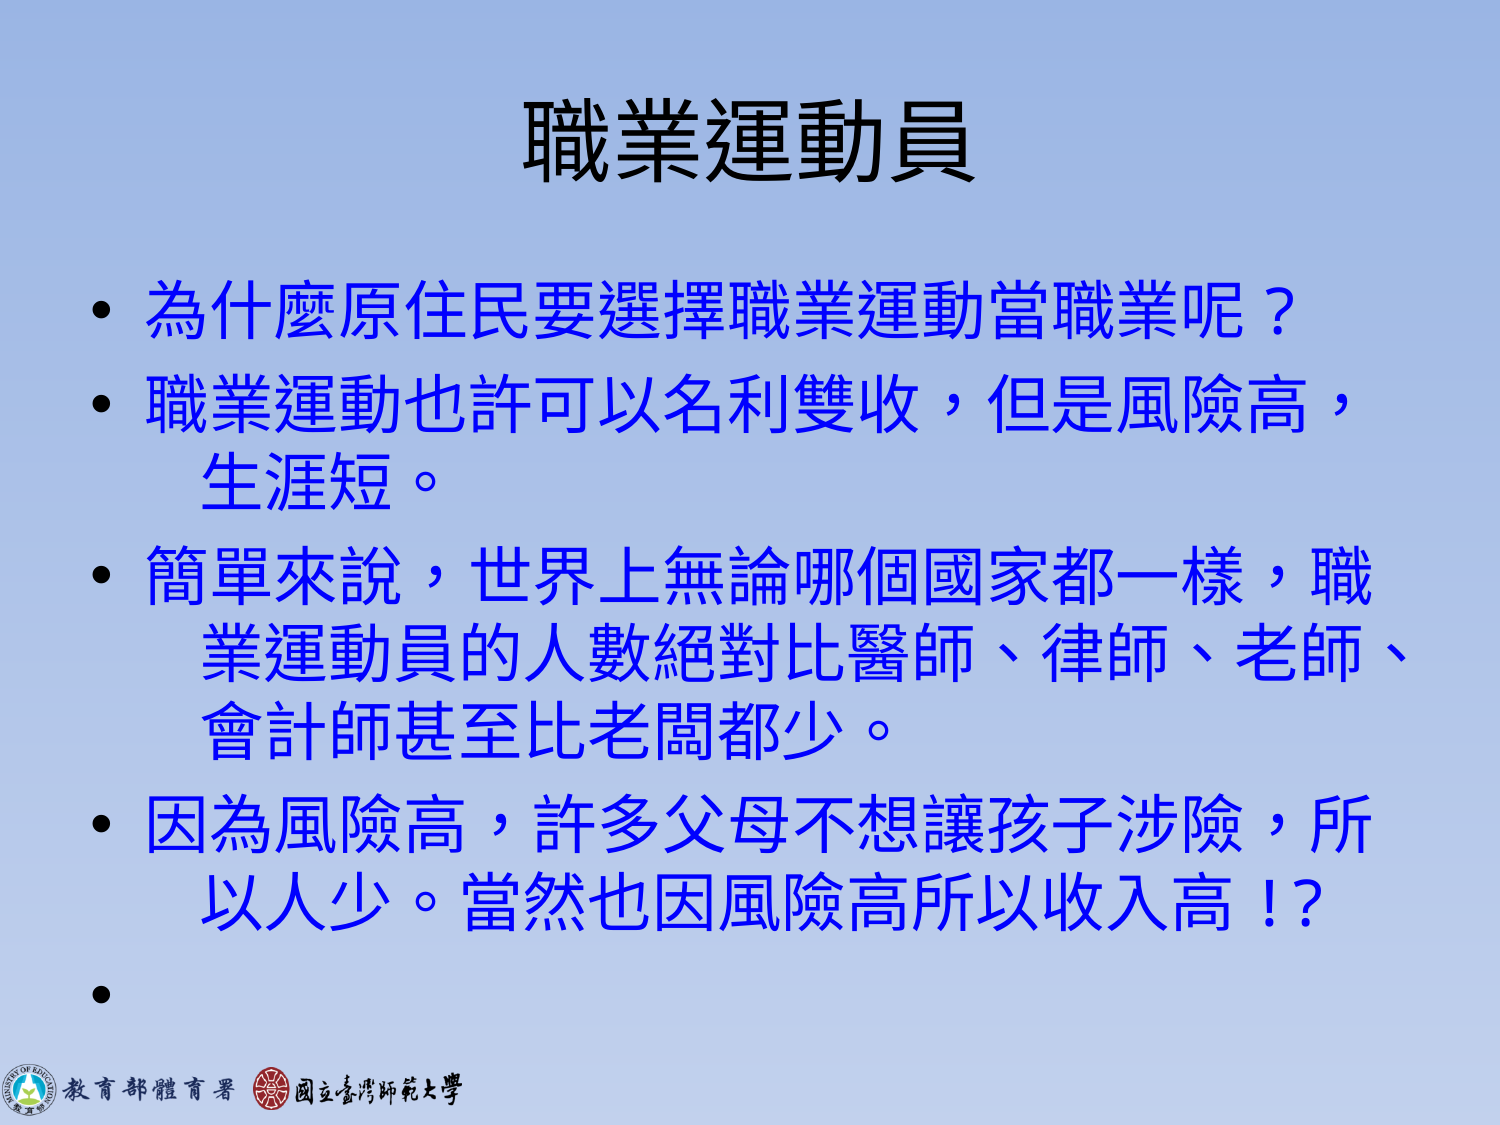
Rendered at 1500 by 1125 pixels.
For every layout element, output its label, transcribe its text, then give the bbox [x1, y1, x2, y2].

title 職業運動員 [75, 45, 1426, 233]
list 為什麼原住民要選擇職業運動當職業呢? 職業運動也許可以名利雙收，但是風險高，生涯短。 簡單來說，世界上無論哪個國家都一樣，職業運動員的人數絕對比醫師、律師、老師、會計師甚至比老闆都少。 因為風險高，許多父母不想讓孩子涉險，所以人少。當然也因風險高所以收入高!? [75, 262, 1426, 1005]
